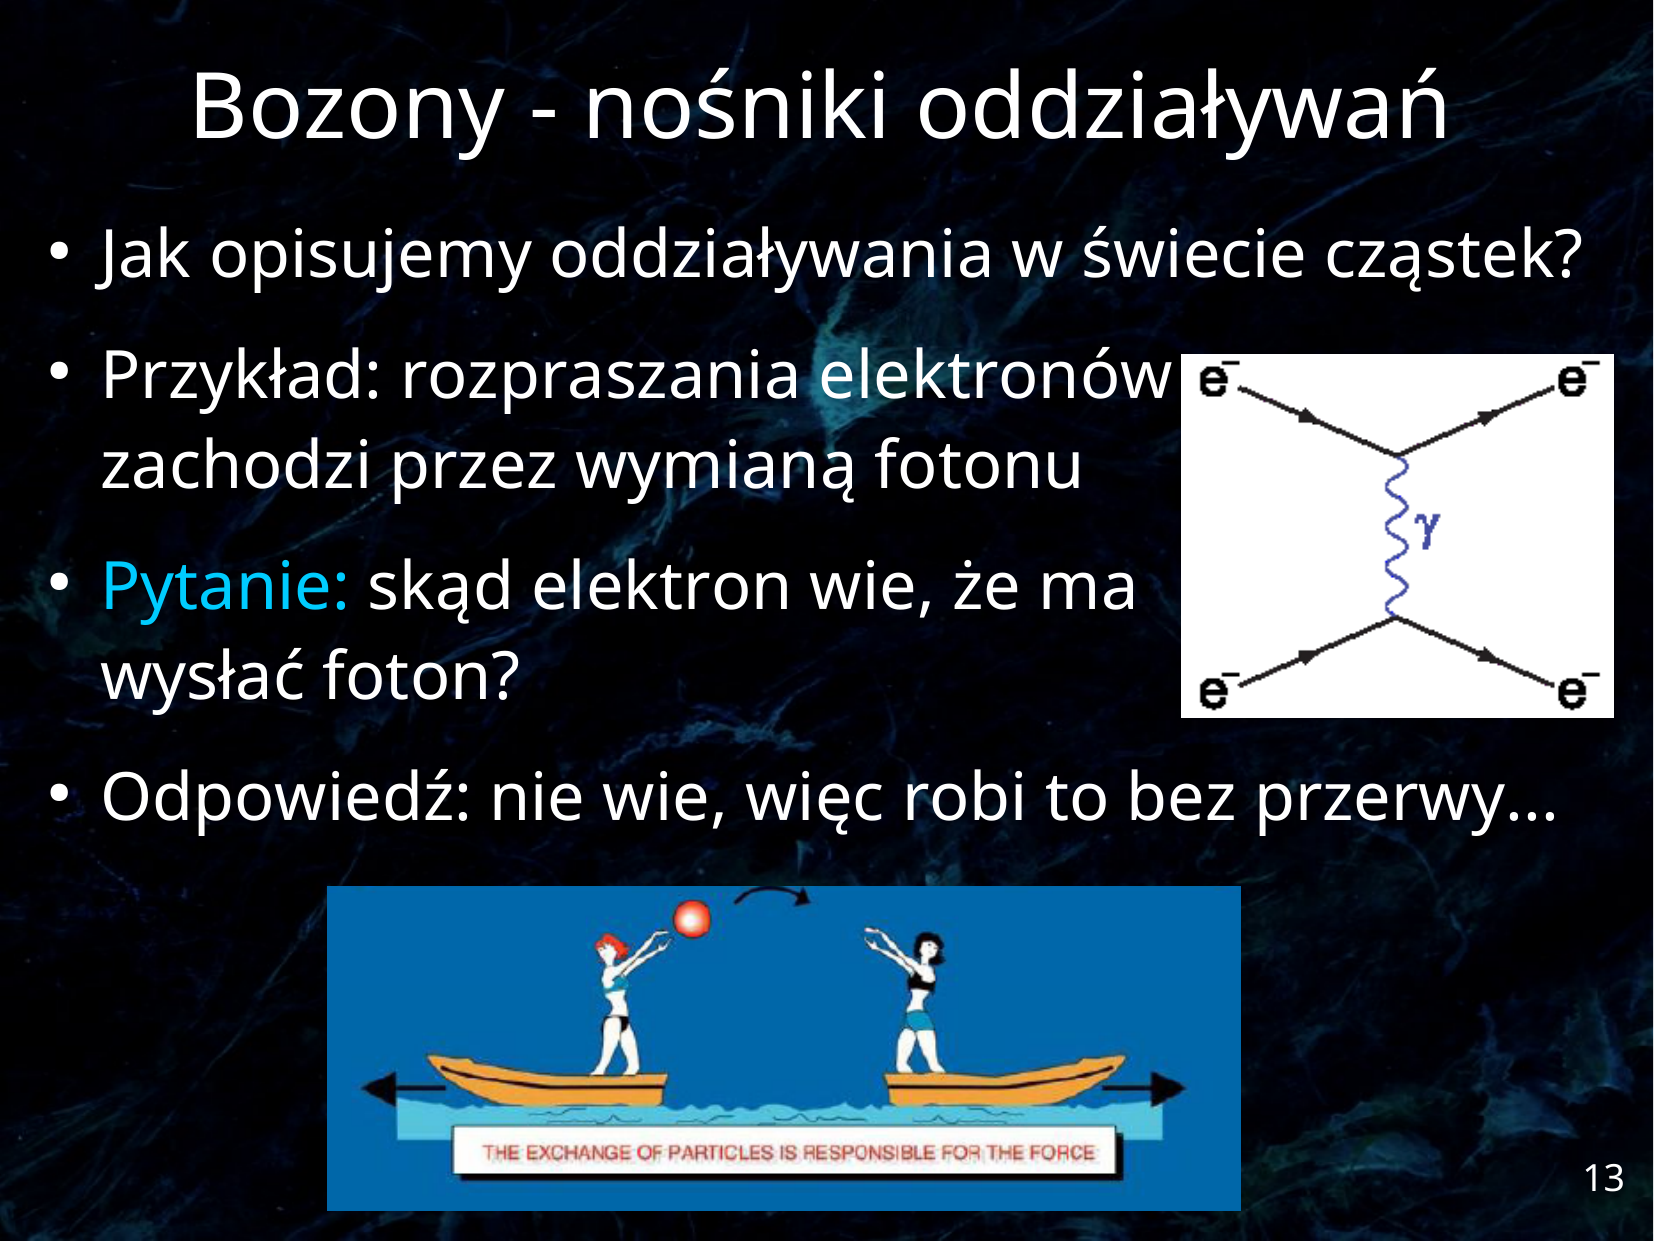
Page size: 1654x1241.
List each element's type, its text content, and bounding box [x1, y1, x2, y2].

picture [0, 0, 1654, 1241]
list Jak opisujemy oddziaływania w świecie cząstek? Przykład: rozpraszania elektronów zachodzi przez wymianą fotonu Pytanie: skąd elektron wie, że ma wysłać foton? Odpowiedź: nie wie, więc robi to bez przerwy... [29, 206, 1625, 1123]
title Bozony - nośniki oddziaływań [77, 29, 1565, 178]
